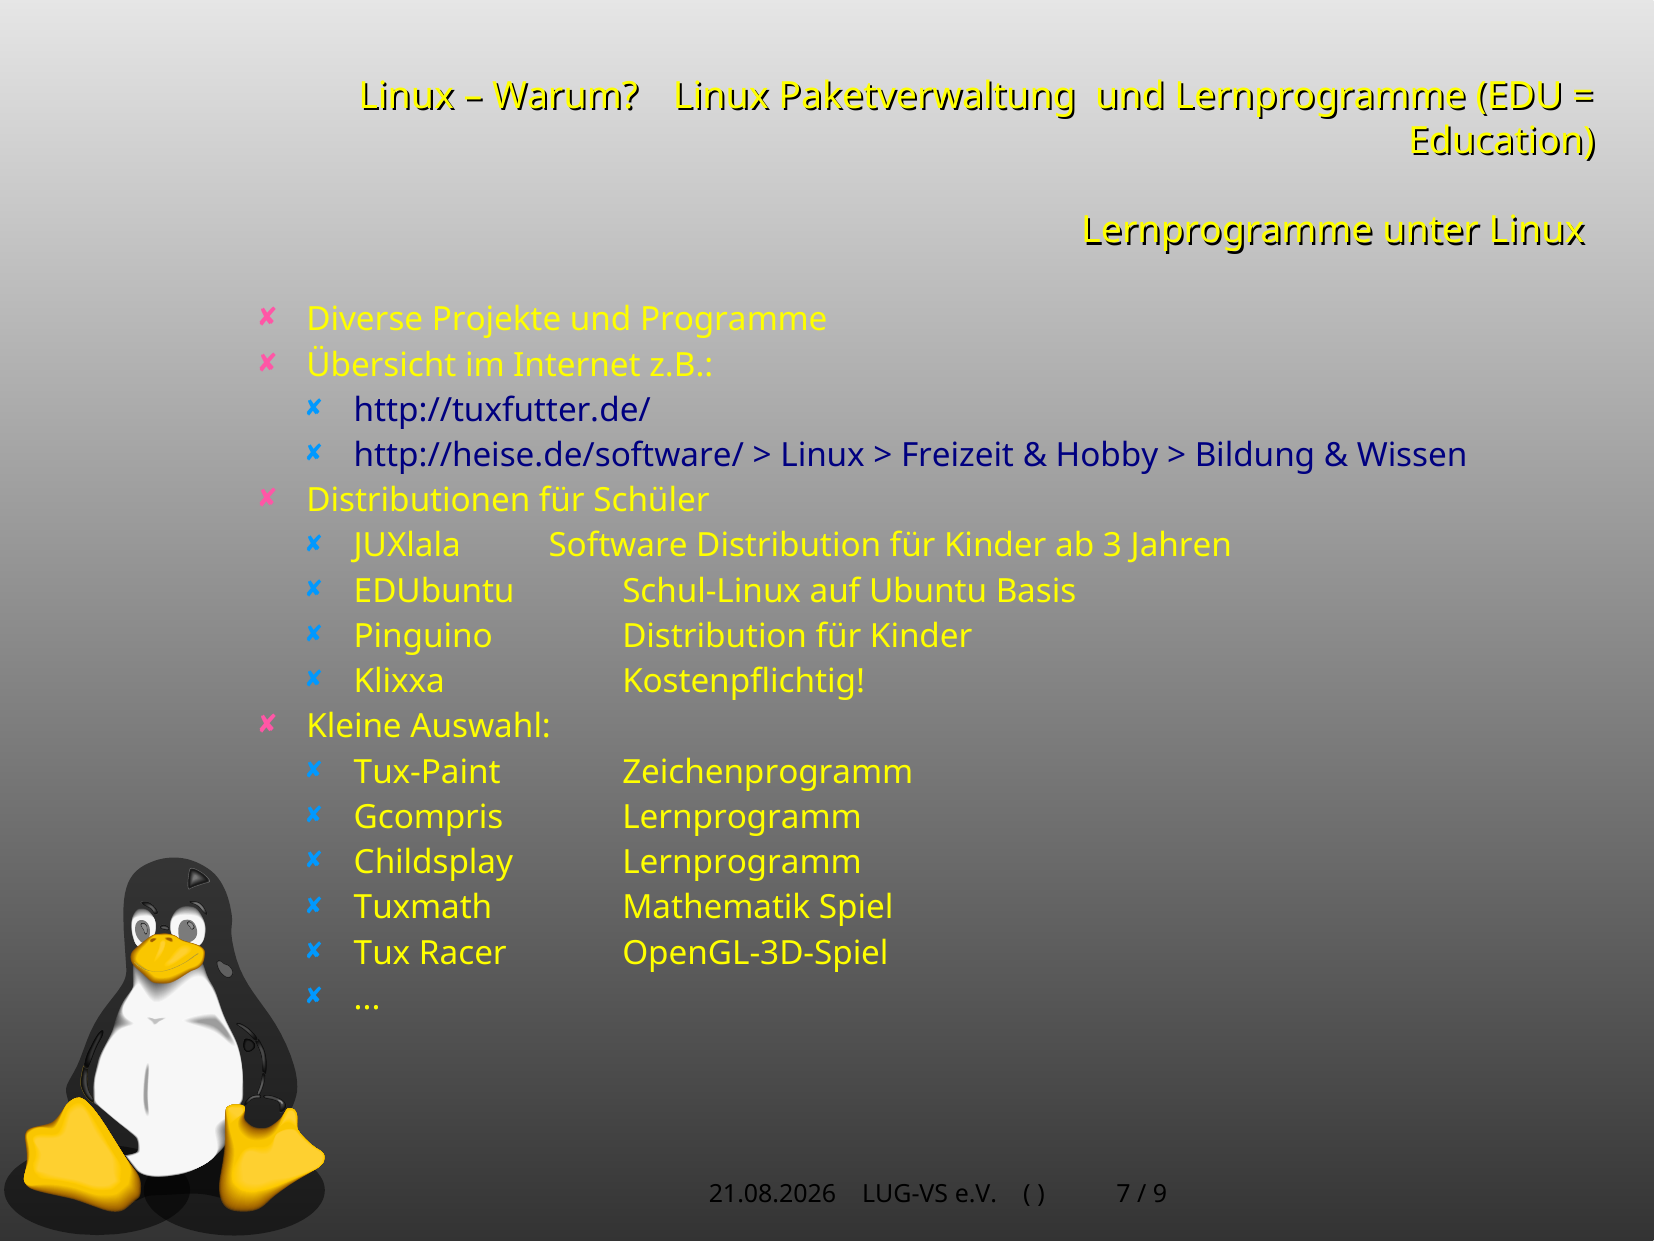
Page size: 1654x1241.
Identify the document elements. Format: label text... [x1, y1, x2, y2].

list Diverse Projekte und Programme Übersicht im Internet z.B.: http://tuxfutter.de/ http://heise.de/software/ > Linux > Freizeit & Hobby > Bildung & Wissen Distributionen für Schüler JUXlala Software Distribution für Kinder ab 3 Jahren EDUbuntu Schul-Linux auf Ubuntu Basis Pinguino Distribution für Kinder Klixxa Kostenpflichtig! Kleine Auswahl: Tux-Paint Zeichenprogramm Gcompris Lernprogramm Childsplay Lernprogramm Tuxmath Mathematik Spiel Tux Racer OpenGL-3D-Spiel ... [259, 295, 1595, 1114]
title Linux – Warum? Linux Paketverwaltung und Lernprogramme (EDU = Education) Lernprogramme unter Linux [167, 58, 1595, 266]
